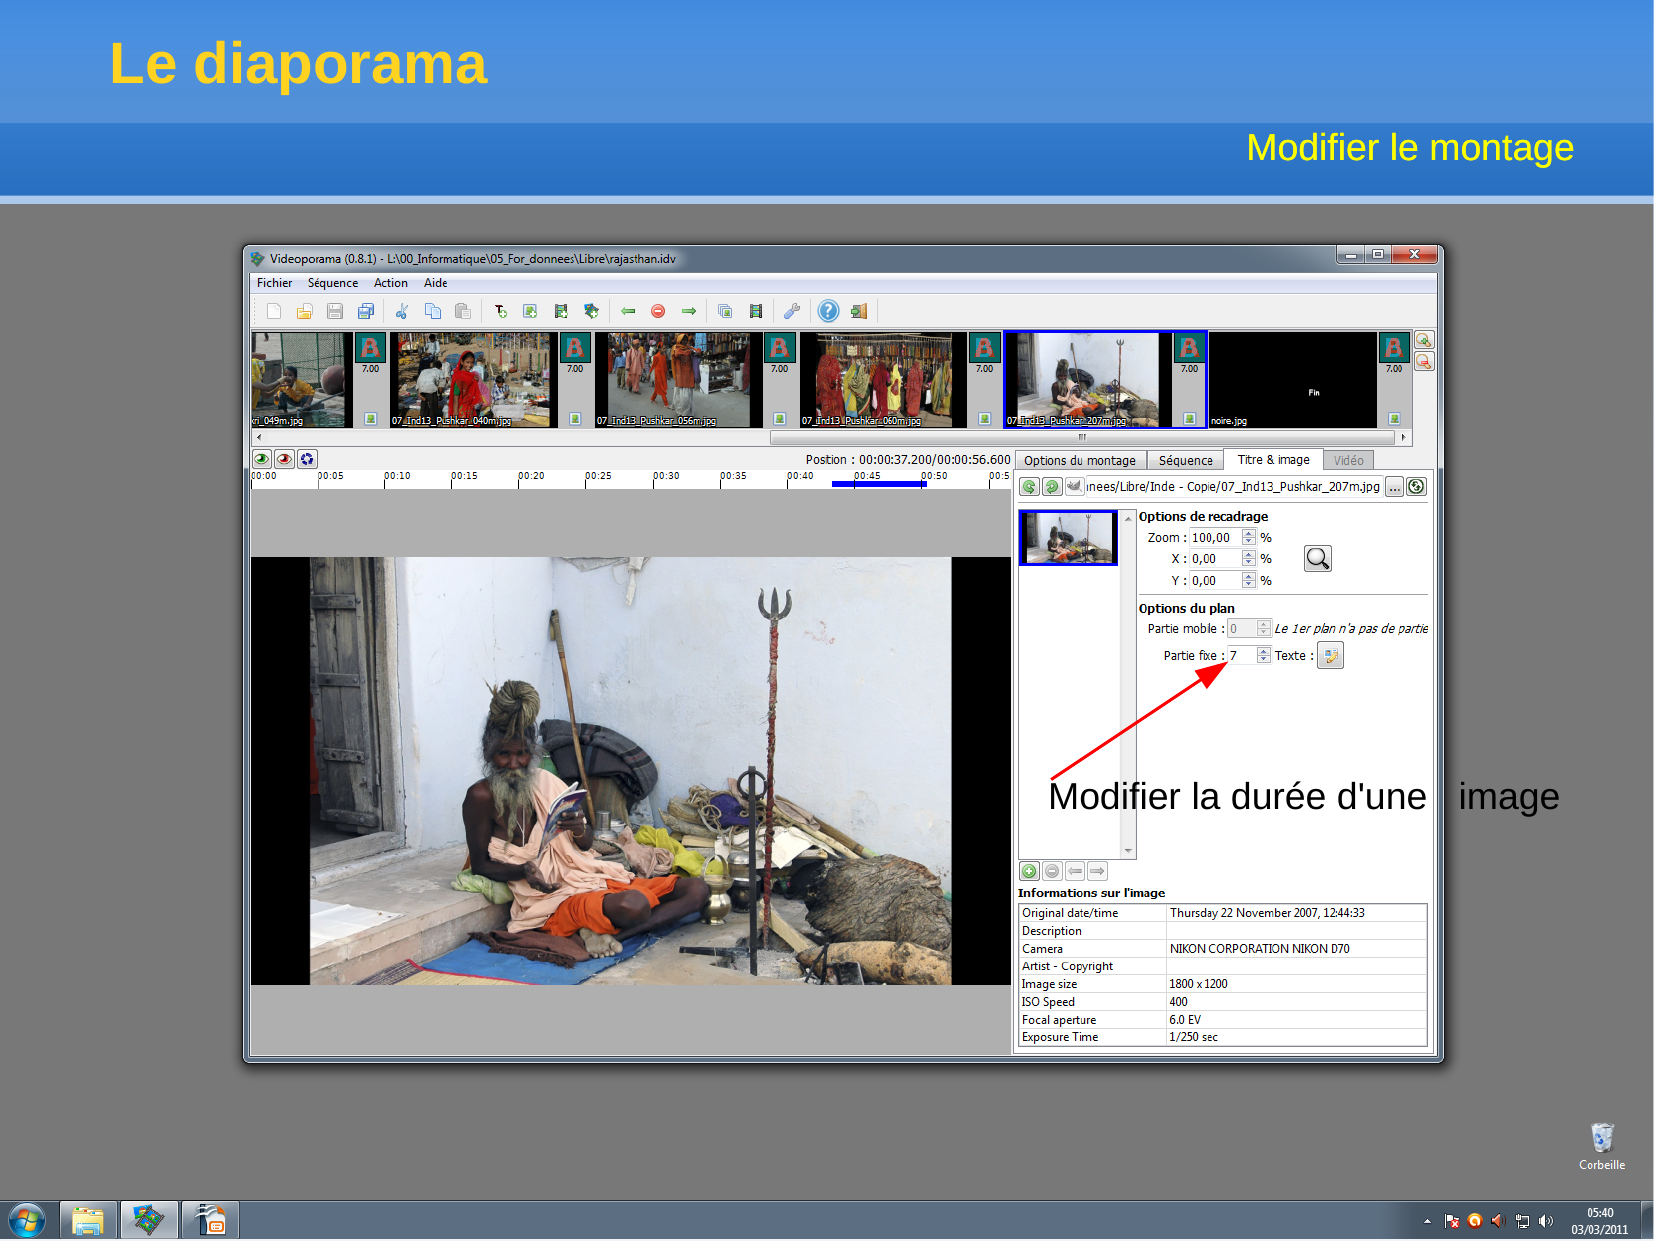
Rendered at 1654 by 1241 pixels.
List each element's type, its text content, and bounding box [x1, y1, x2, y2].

picture [0, 0, 1654, 1239]
text_box Modifier la durée d'une image [1033, 767, 1576, 825]
text_box Le diaporama [5, 17, 609, 107]
text_box Modifier le montage [1210, 77, 1654, 177]
